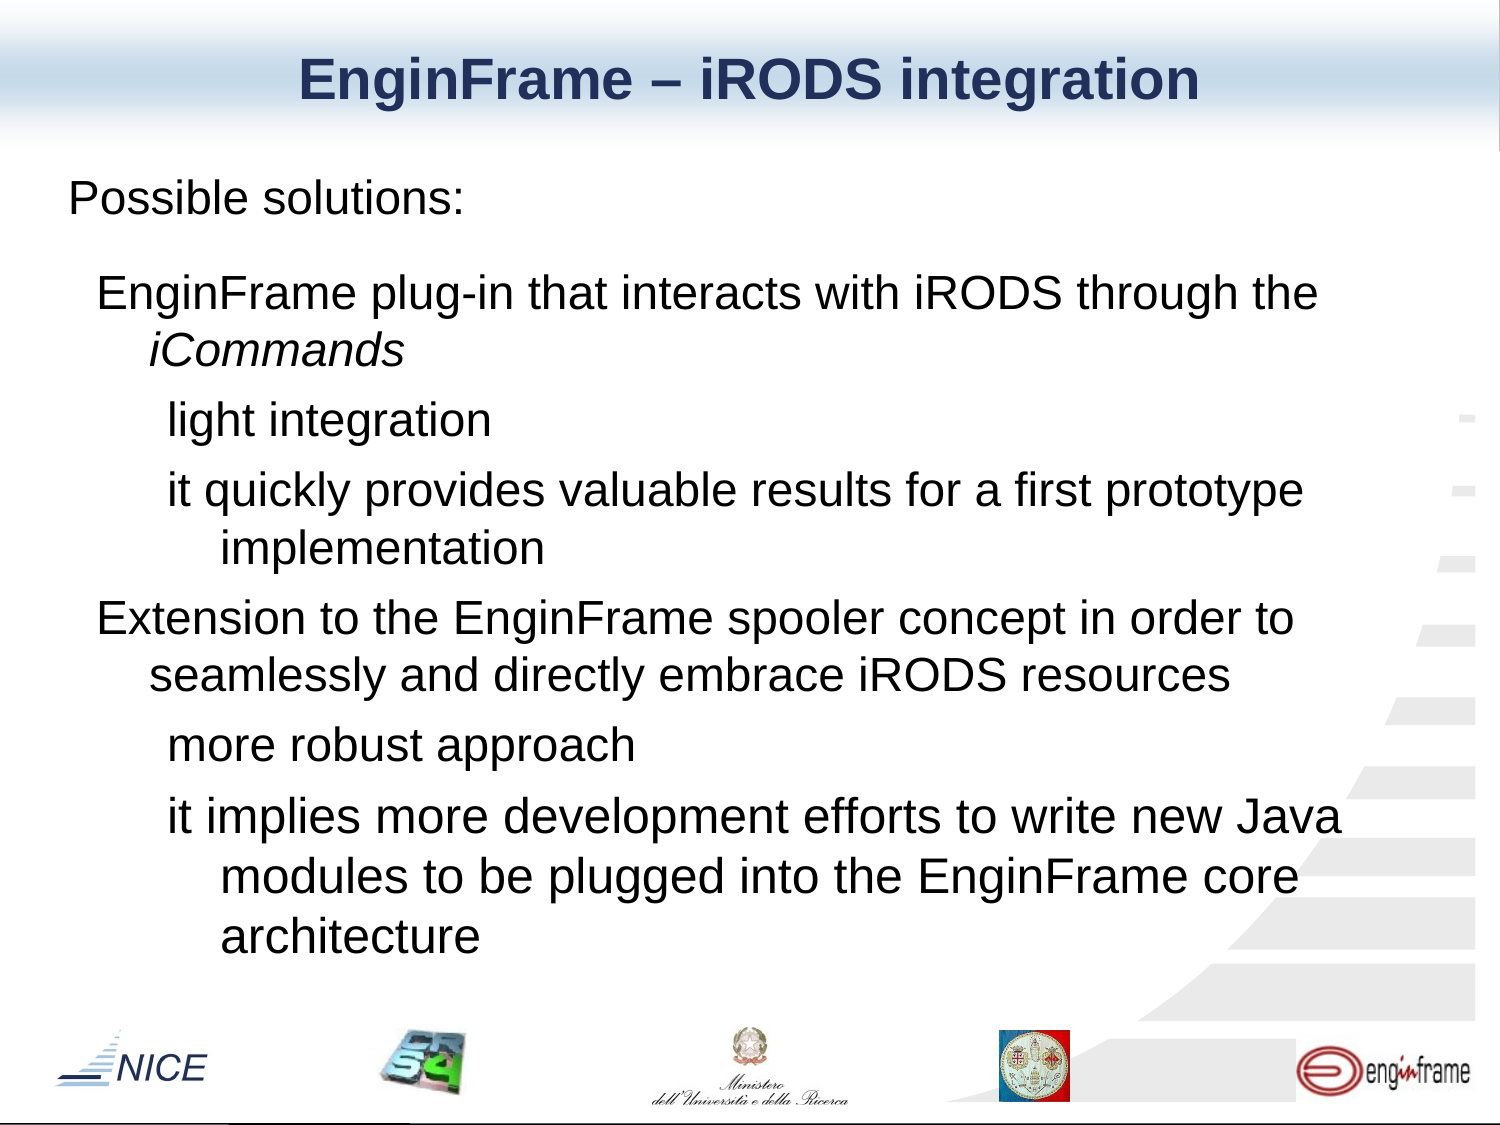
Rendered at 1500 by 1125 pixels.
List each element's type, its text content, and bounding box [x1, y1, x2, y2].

picture [1296, 1035, 1477, 1104]
text_box EnginFrame – iRODS integration [1, 1, 1499, 152]
picture [0, 0, 1500, 153]
picture [377, 1028, 467, 1096]
text_box EnginFrame plug-in that interacts with iRODS through the iCommands light integration it quickly provides valuable results for a first prototype implementation Extension to the EnginFrame spooler concept in order to seamlessly and directly embrace iRODS resources more robust approach it implies more development efforts to write new Java modules to be plugged into the EnginFrame core architecture [81, 253, 1419, 963]
text_box Possible solutions: [53, 159, 482, 232]
picture [999, 1092, 1011, 1102]
picture [999, 1030, 1070, 1102]
picture [652, 1027, 848, 1105]
